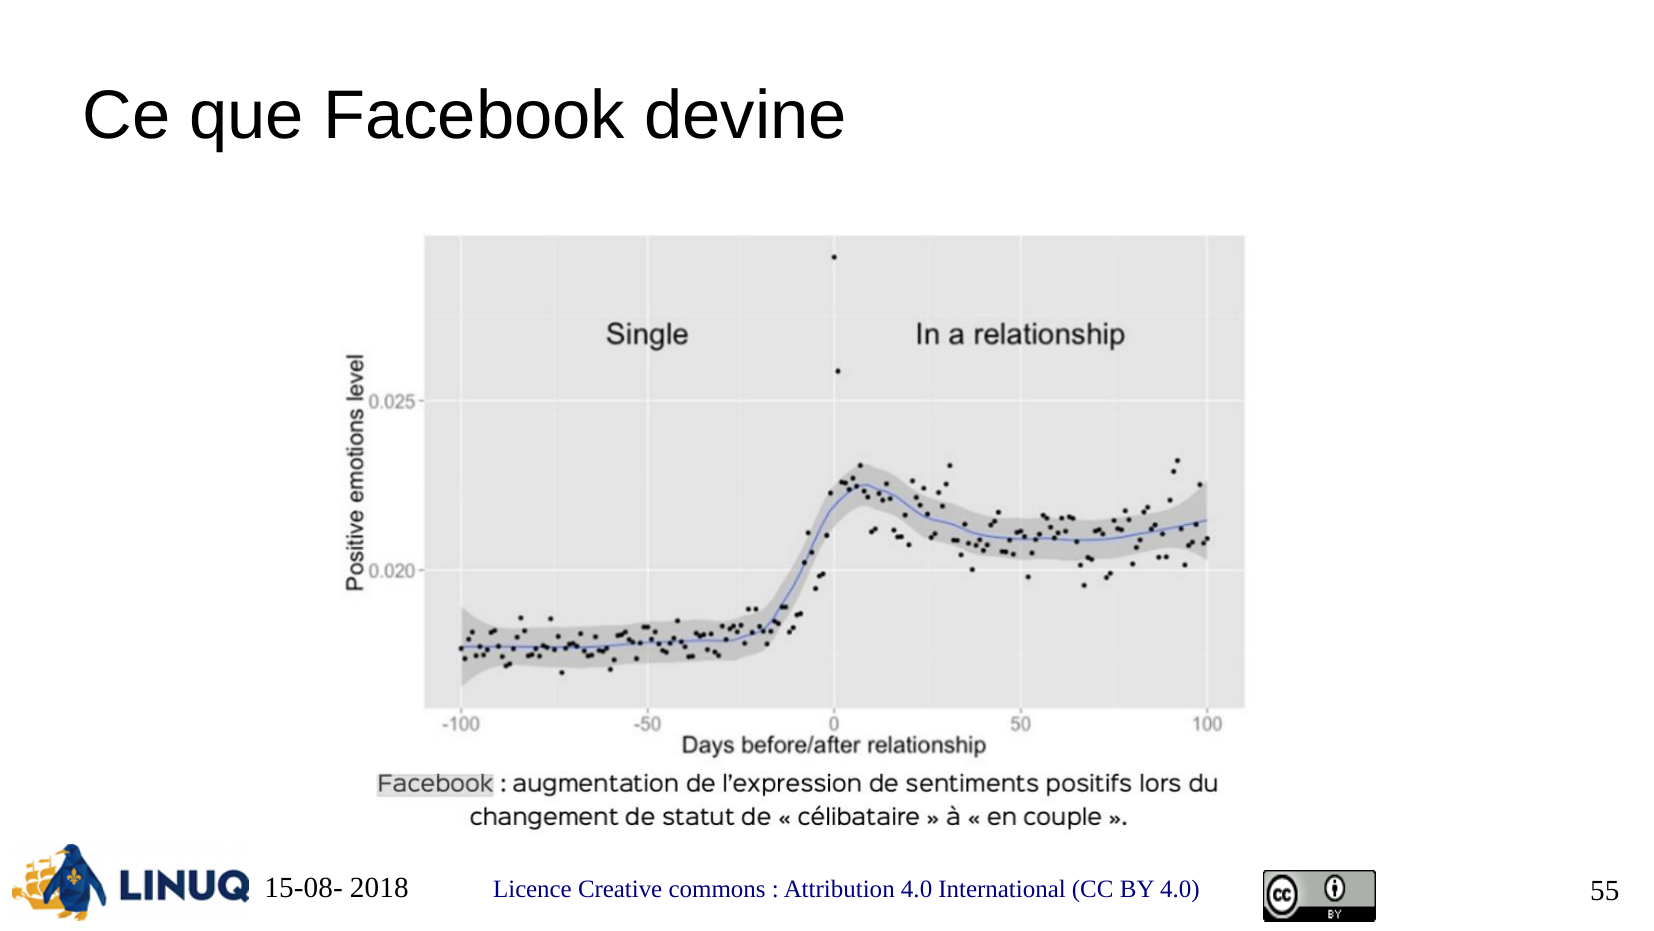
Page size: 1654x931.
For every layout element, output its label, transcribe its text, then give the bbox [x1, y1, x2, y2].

picture [11, 844, 249, 921]
title Ce que Facebook devine [82, 37, 1571, 193]
picture [295, 209, 1312, 851]
picture [1263, 870, 1376, 922]
